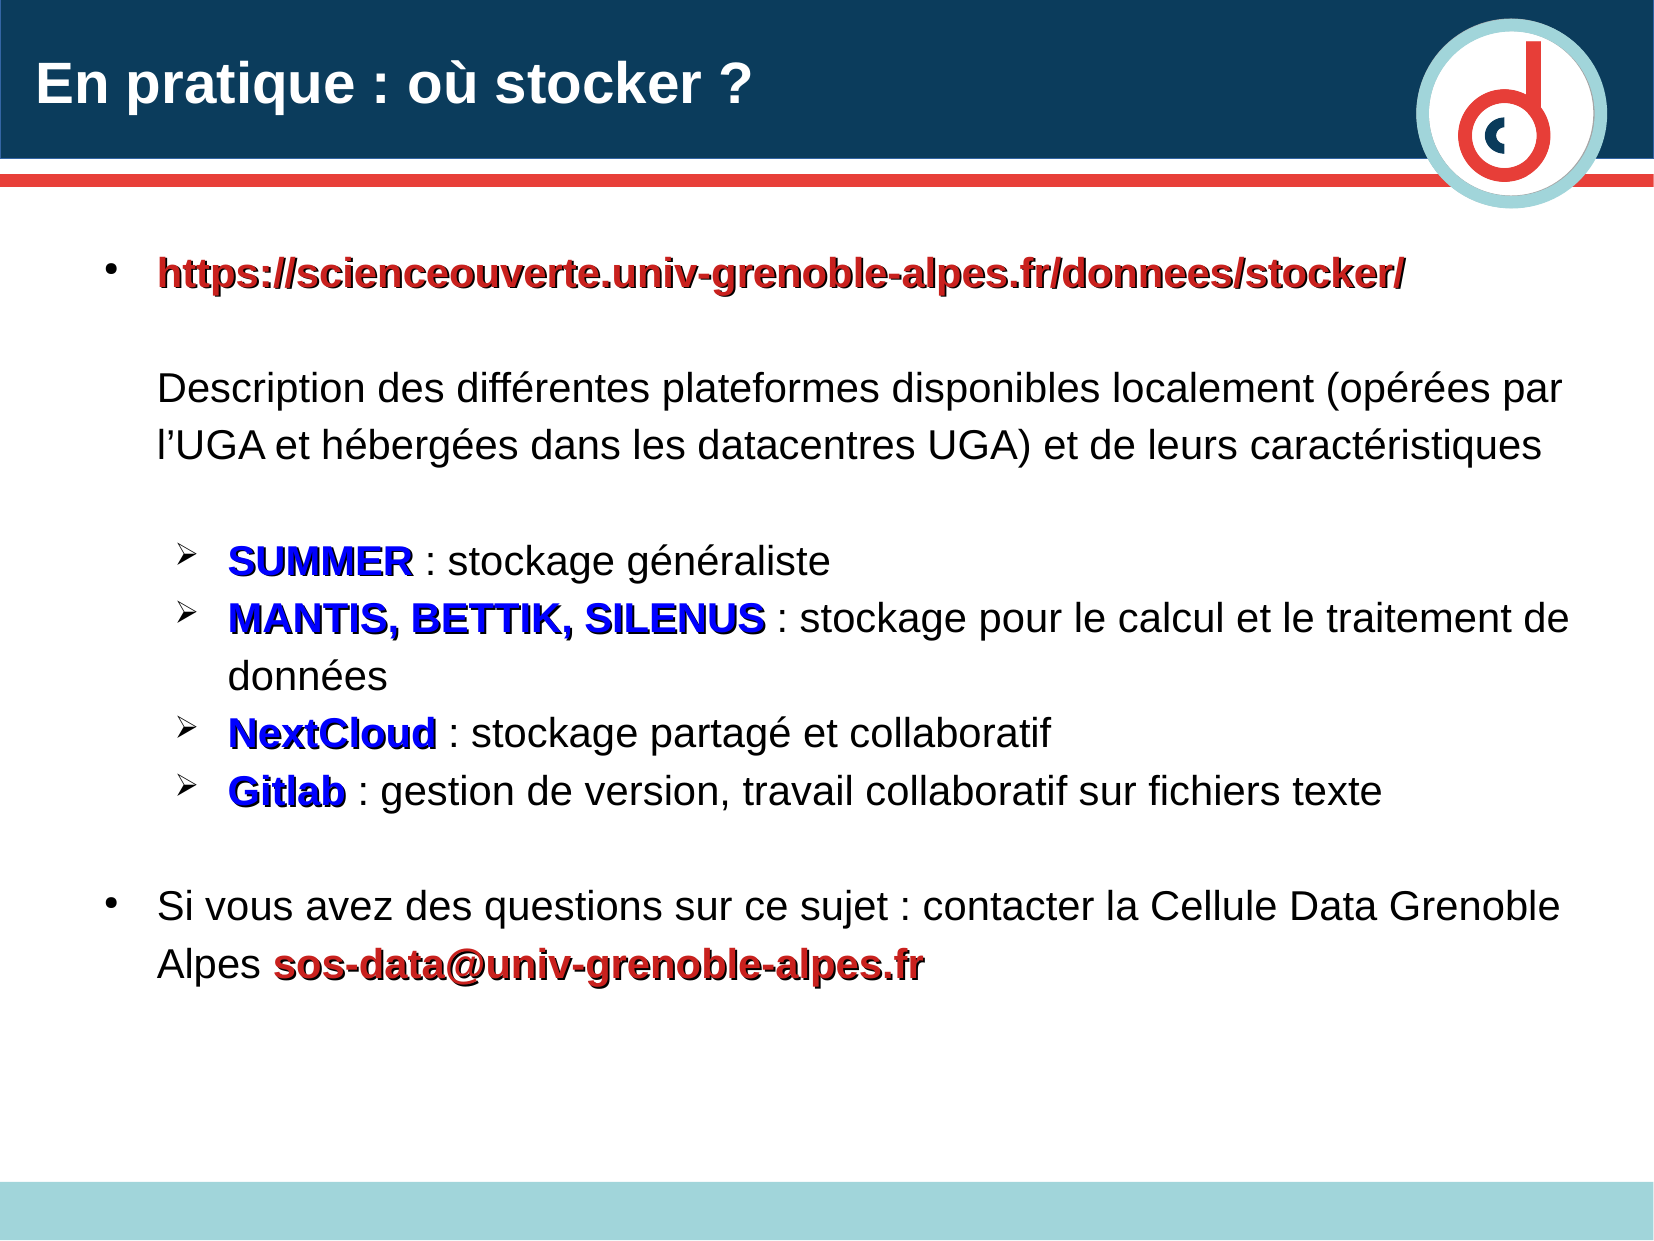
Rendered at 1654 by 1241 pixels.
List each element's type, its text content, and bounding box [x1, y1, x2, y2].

title En pratique : où stocker ? [35, 11, 1506, 159]
text_box https://scienceouverte.univ-grenoble-alpes.fr/donnees/stocker/ Description des différentes plateformes disponibles localement (opérées par l’UGA et hébergées dans les datacentres UGA) et de leurs caractéristiques SUMMER : stockage généraliste MANTIS, BETTIK, SILENUS : stockage pour le calcul et le traitement de données NextCloud : stockage partagé et collaboratif Gitlab : gestion de version, travail collaboratif sur fichiers texte Si vous avez des questions sur ce sujet : contacter la Cellule Data Grenoble Alpes sos-data@univ-grenoble-alpes.fr [71, 230, 1595, 1141]
